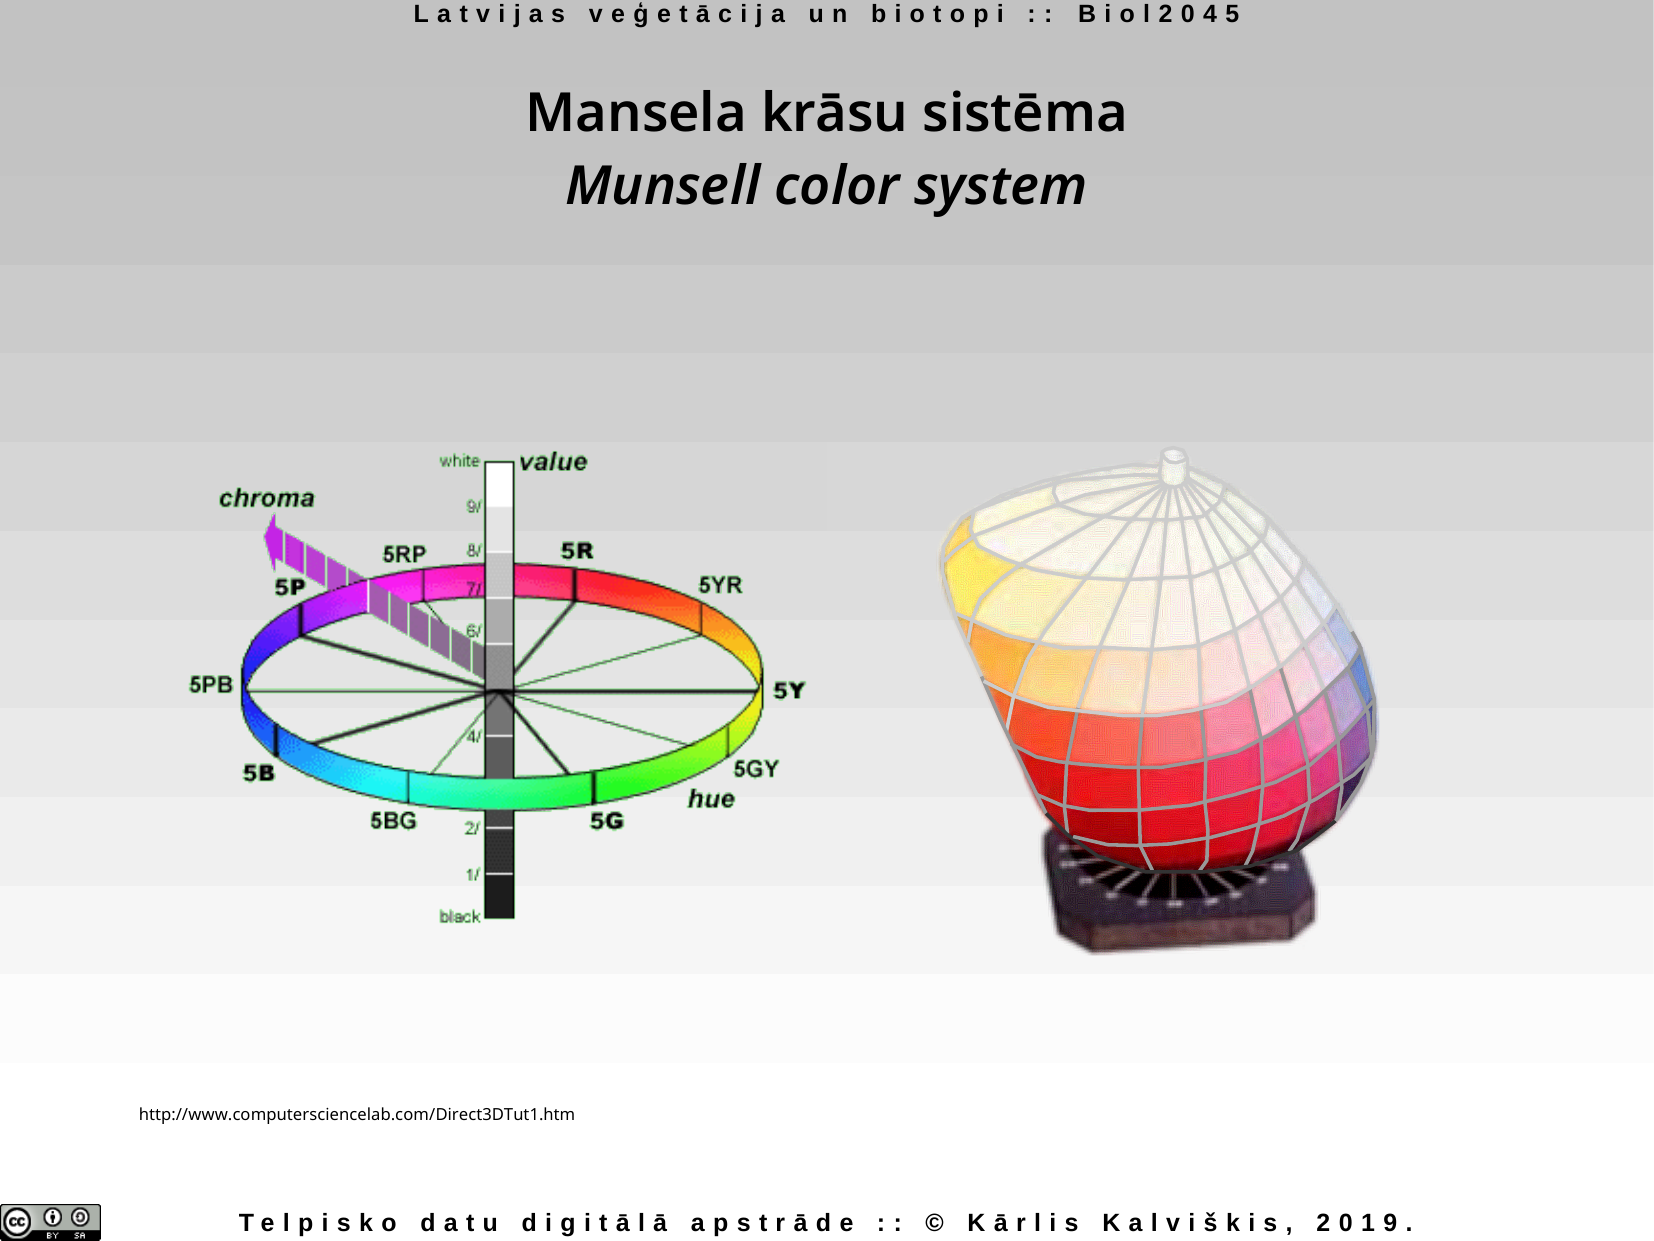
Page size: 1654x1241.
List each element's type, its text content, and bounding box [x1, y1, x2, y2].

picture [0, 0, 1654, 1241]
title Mansela krāsu sistēma Munsell color system [29, 49, 1625, 245]
text_box http://www.computersciencelab.com/Direct3DTut1.htm [138, 1102, 1261, 1158]
